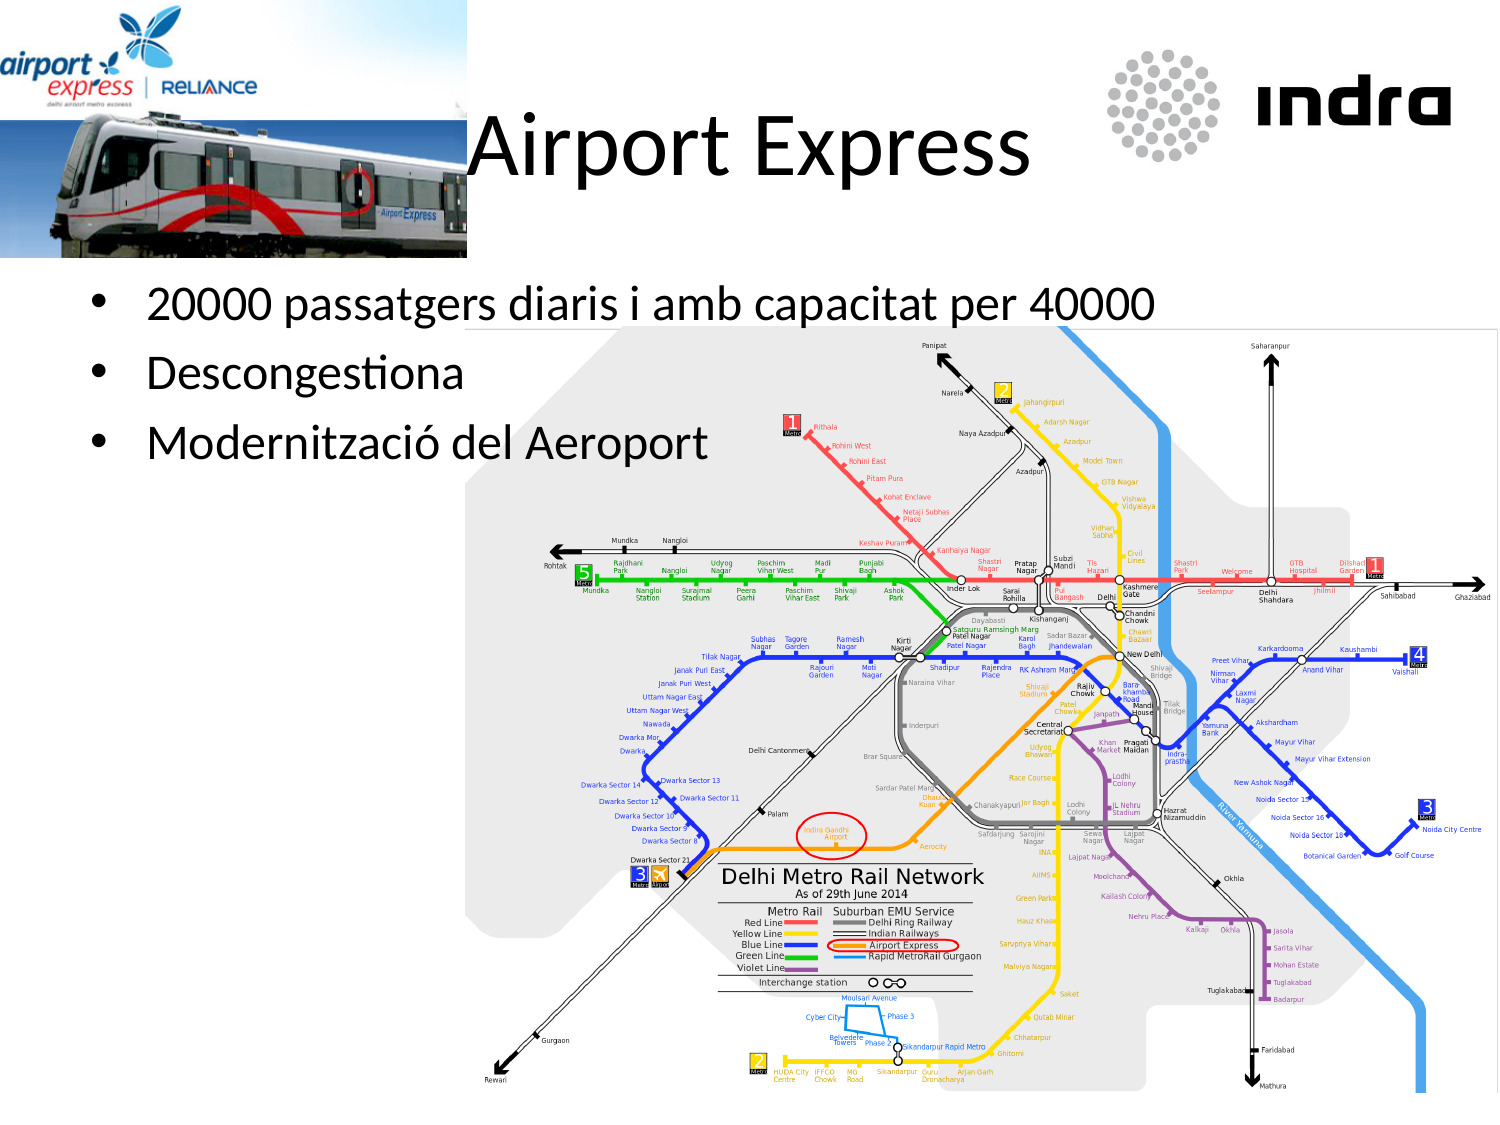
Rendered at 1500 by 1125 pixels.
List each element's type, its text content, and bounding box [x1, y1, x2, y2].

list 20000 passatgers diaris i amb capacitat per 40000 Descongestiona Modernització del Aeroport [75, 262, 1425, 1005]
picture [1057, 0, 1500, 212]
title Airport Express [75, 45, 1425, 233]
picture [465, 326, 1499, 1093]
picture [0, 0, 467, 258]
